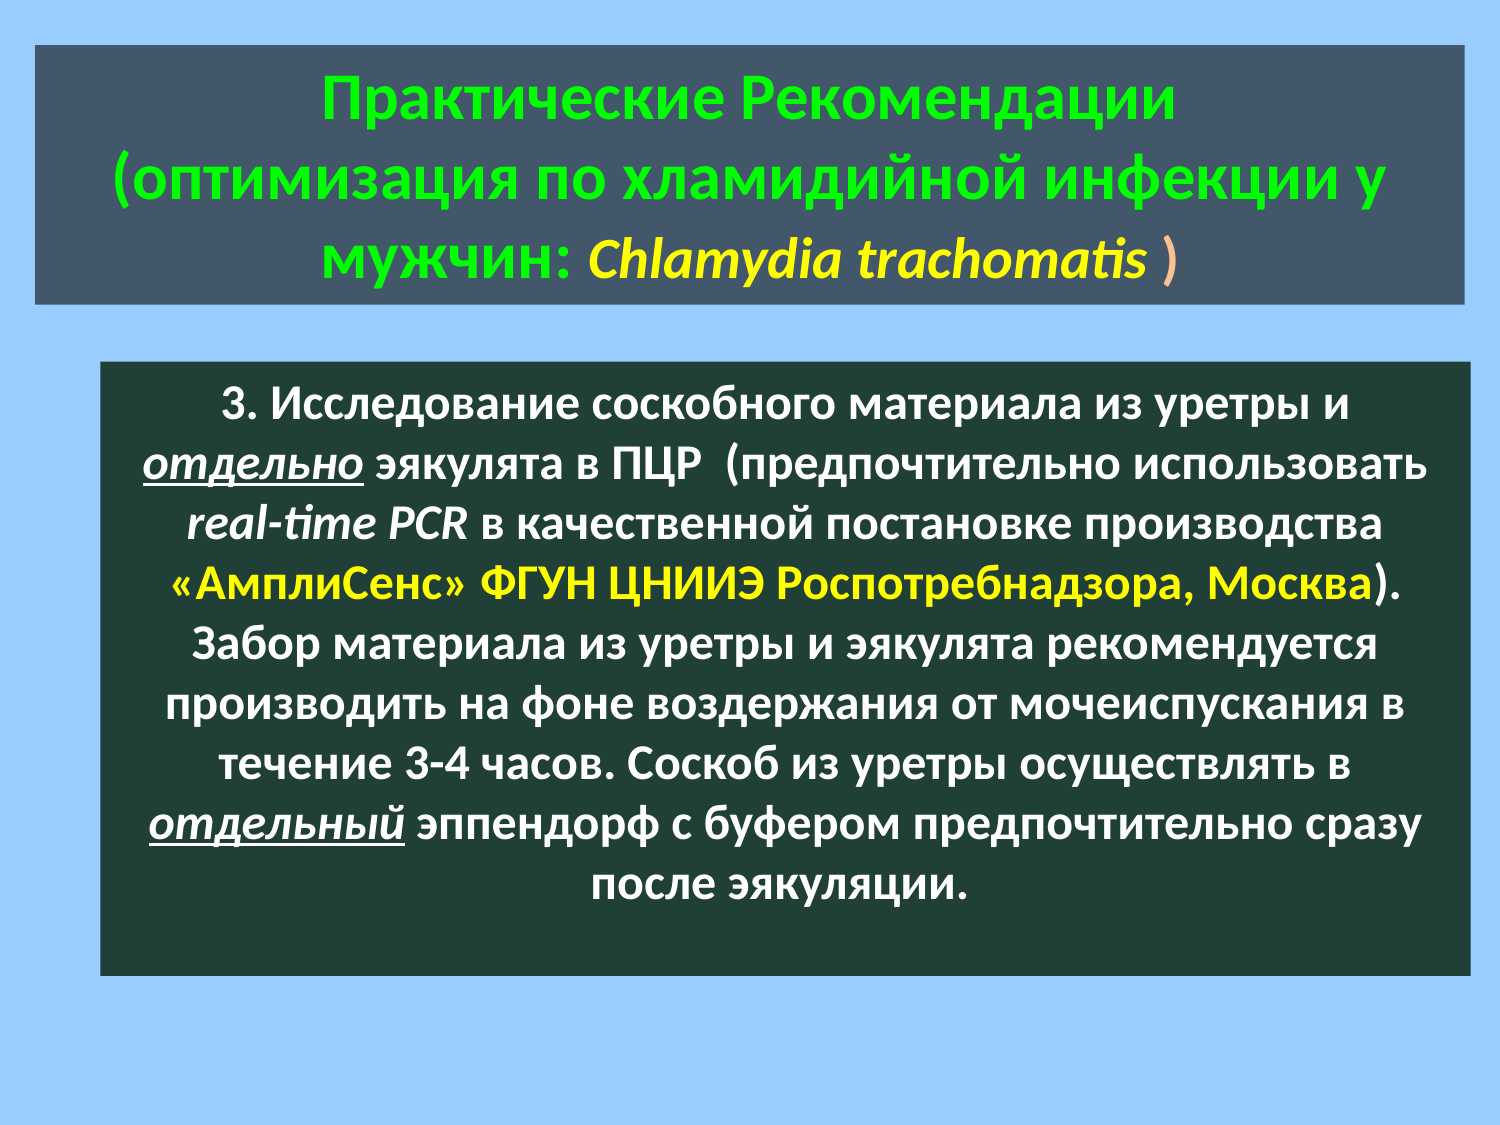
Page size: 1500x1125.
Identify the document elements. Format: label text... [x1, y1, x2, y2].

title Практические Рекомендации (оптимизация по хламидийной инфекции у мужчин: Chlamydia trachomatis ) [35, 45, 1465, 305]
list 3. Исследование соскобного материала из уретры и отдельно эякулята в ПЦР (предпочтительно использовать real-time PCR в качественной постановке производства «АмплиСенс» ФГУН ЦНИИЭ Роспотребнадзора, Москва). Забор материала из уретры и эякулята рекомендуется производить на фоне воздержания от мочеиспускания в течение 3-4 часов. Соскоб из уретры осуществлять в отдельный эппендорф с буфером предпочтительно сразу после эякуляции. [100, 361, 1471, 976]
